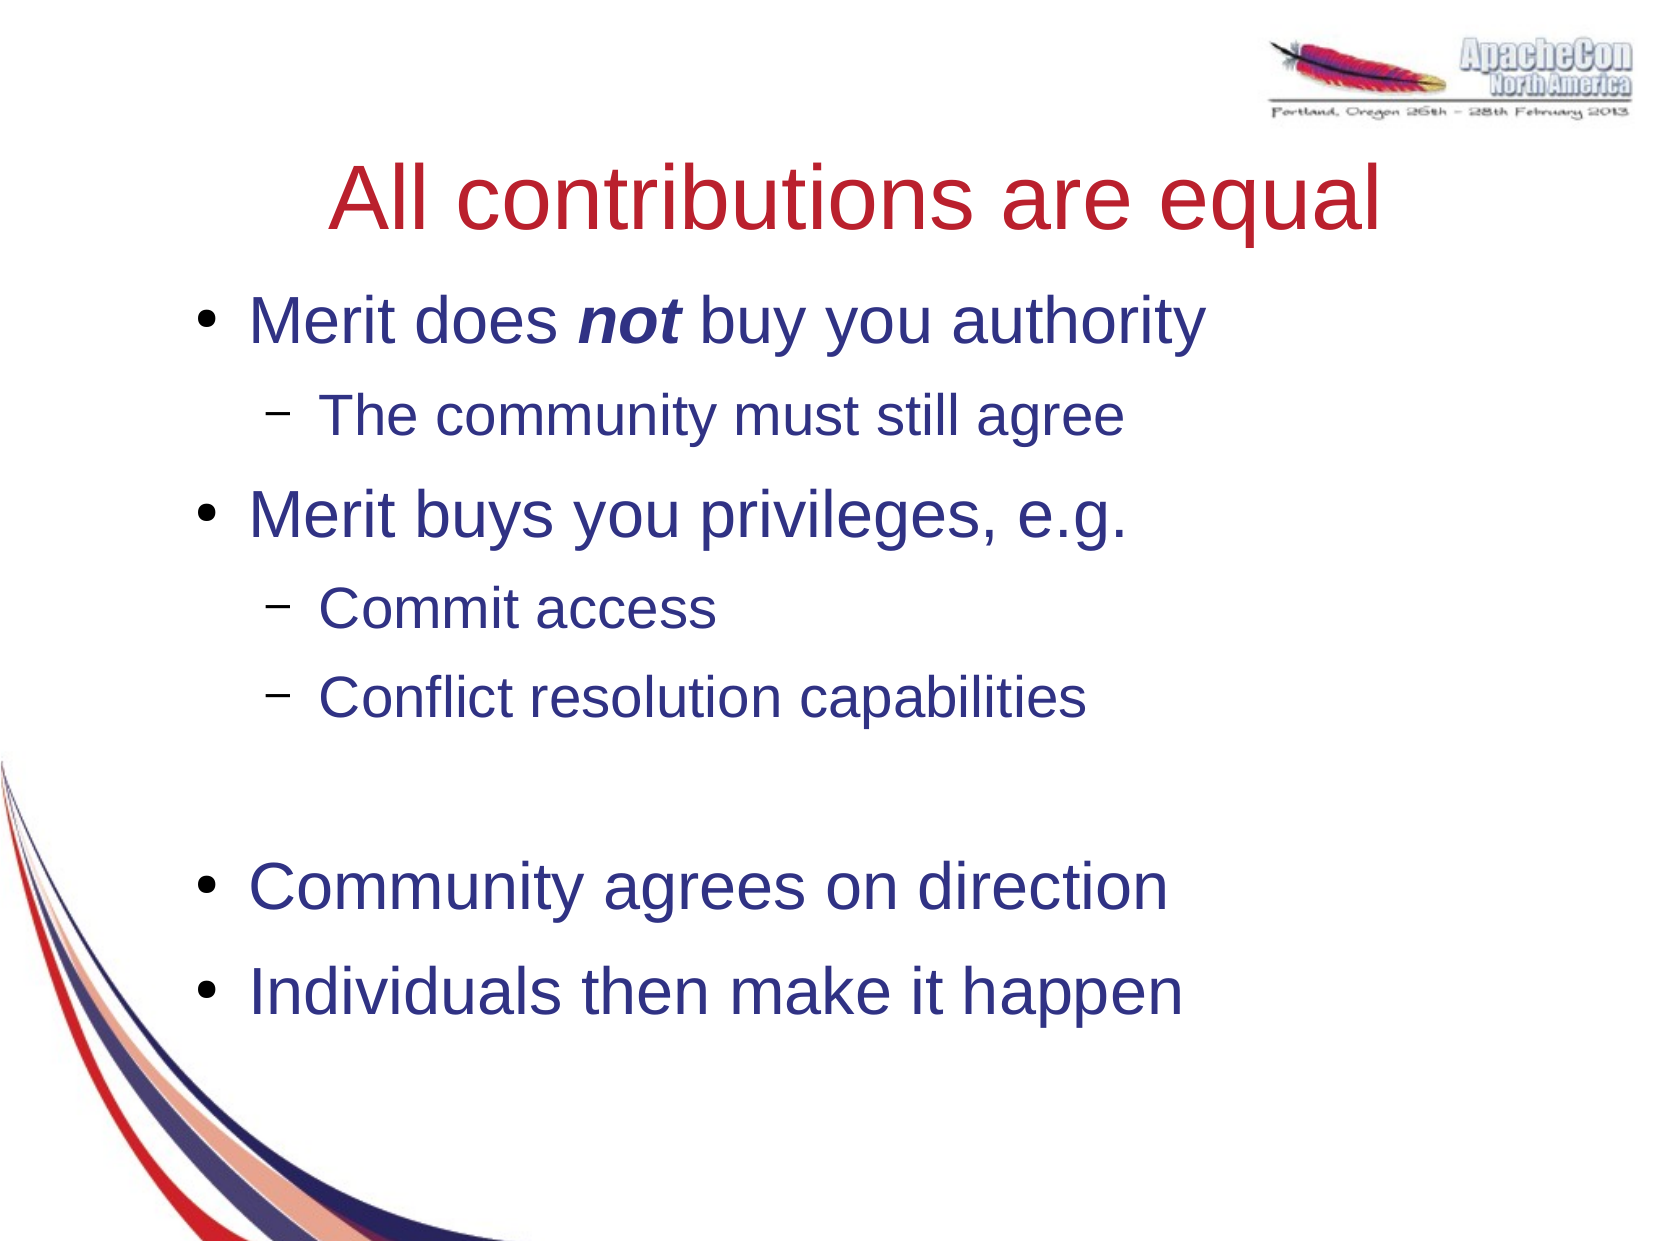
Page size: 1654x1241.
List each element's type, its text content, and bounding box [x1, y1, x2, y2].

picture [0, 0, 1654, 1241]
list Merit does not buy you authority The community must still agree Merit buys you privileges, e.g. Commit access Conflict resolution capabilities Community agrees on direction Individuals then make it happen [177, 283, 1536, 1029]
title All contributions are equal [177, 141, 1536, 254]
